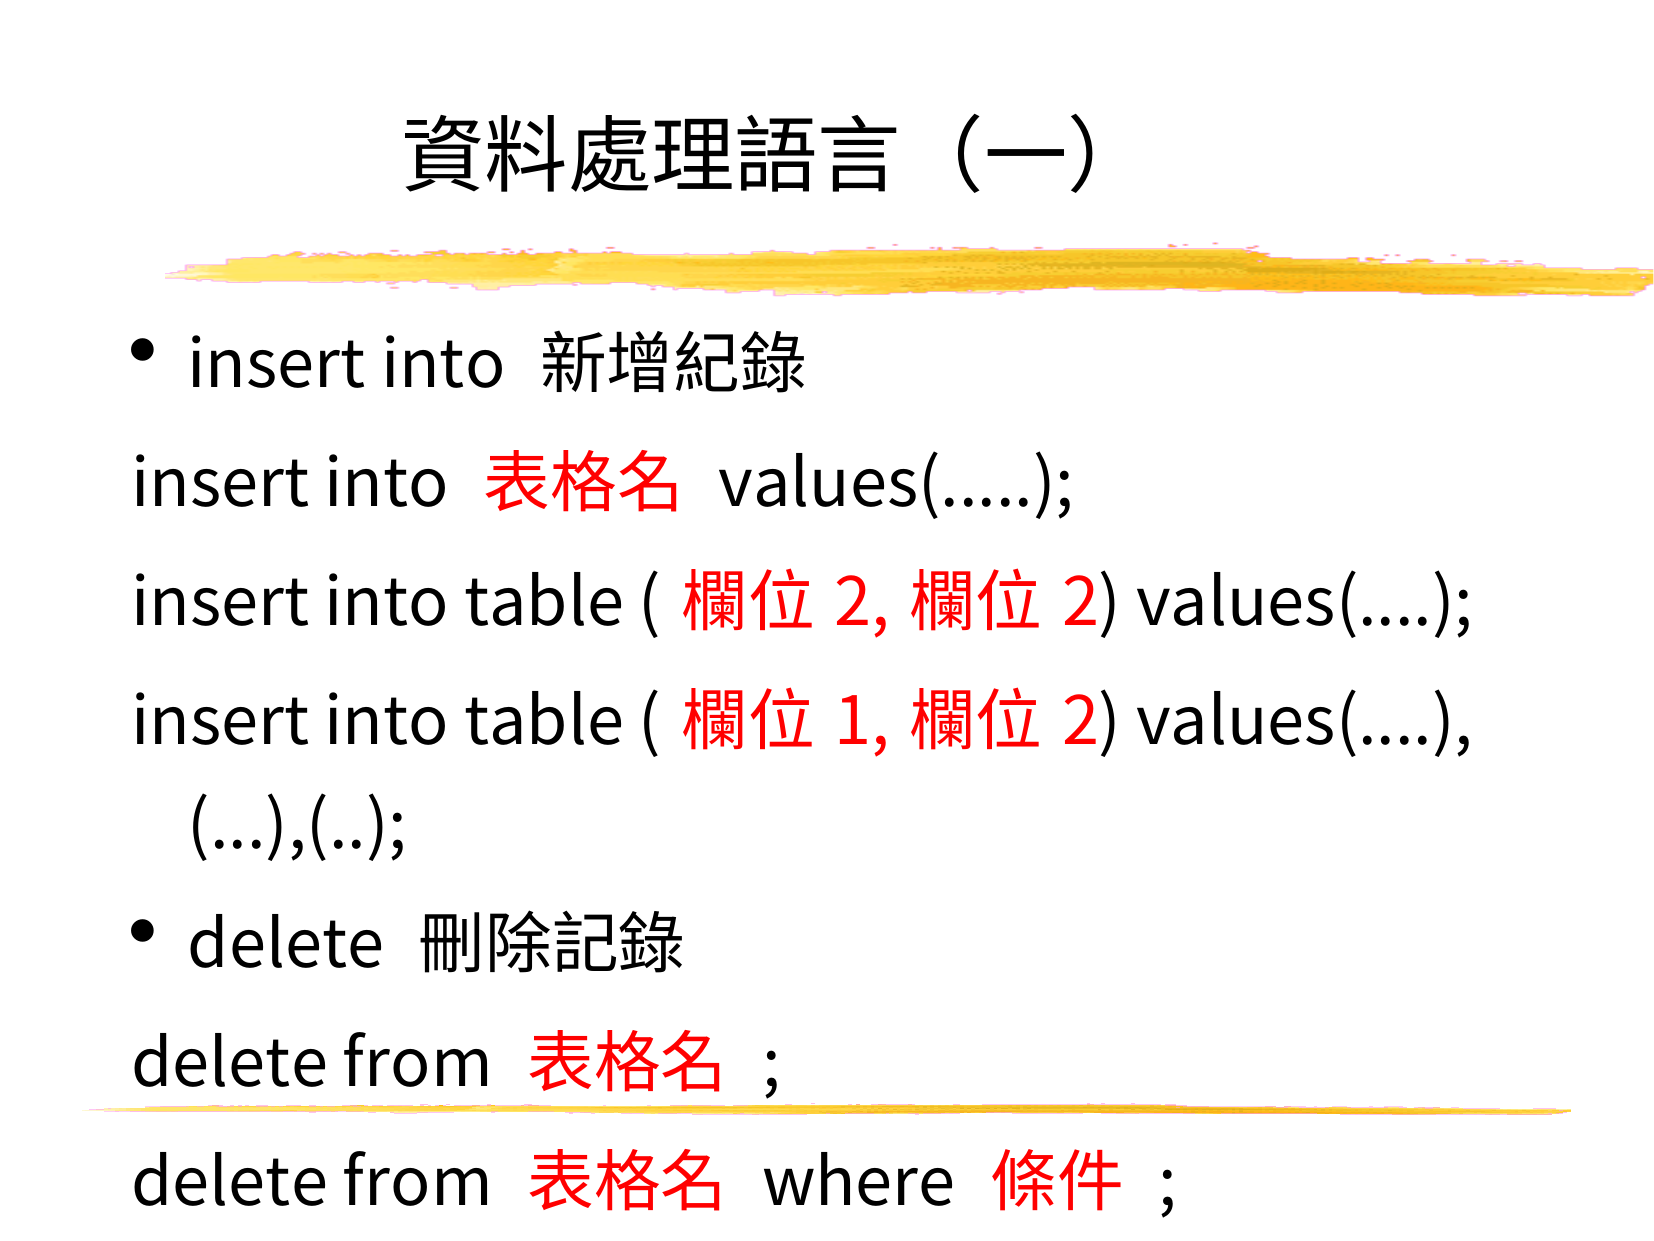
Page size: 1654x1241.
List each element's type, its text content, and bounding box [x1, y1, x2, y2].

title 資料處理語言（一） [73, 39, 1479, 249]
list insert into 新增紀錄 insert into 表格名 values(.....); insert into table (欄位2,欄位2) values(....); insert into table (欄位1,欄位2) values(....),(...),(..); delete 刪除記錄 delete from 表格名 ; delete from 表格名 where 條件 ; update 修改記錄 update 表格名 set 欄位名=ooo where 條件 ; [131, 302, 1537, 1190]
picture [82, 1102, 131, 1117]
picture [165, 237, 1654, 308]
picture [1537, 1102, 1571, 1117]
